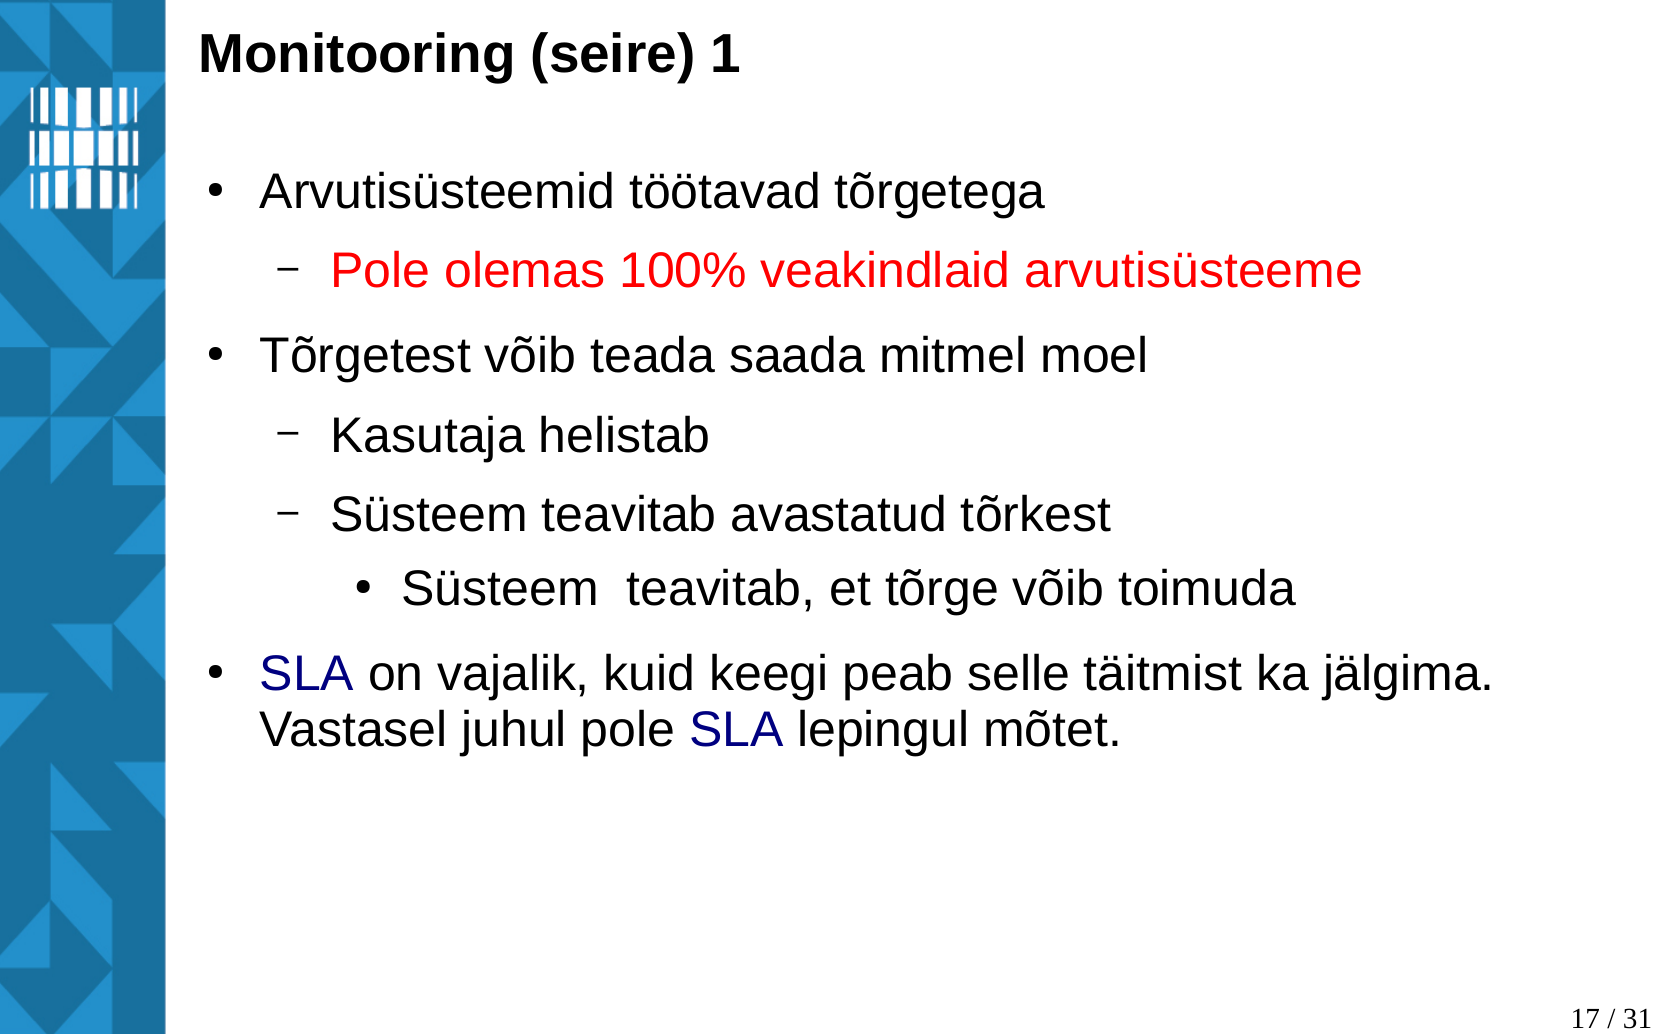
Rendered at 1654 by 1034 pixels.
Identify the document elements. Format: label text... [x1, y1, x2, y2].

list Arvutisüsteemid töötavad tõrgetega Pole olemas 100% veakindlaid arvutisüsteeme Tõrgetest võib teada saada mitmel moel Kasutaja helistab Süsteem teavitab avastatud tõrkest Süsteem teavitab, et tõrge võib toimuda SLA on vajalik, kuid keegi peab selle täitmist ka jälgima. Vastasel juhul pole SLA lepingul mõtet. [188, 163, 1595, 857]
title Monitooring (seire) 1 [198, 11, 1518, 95]
